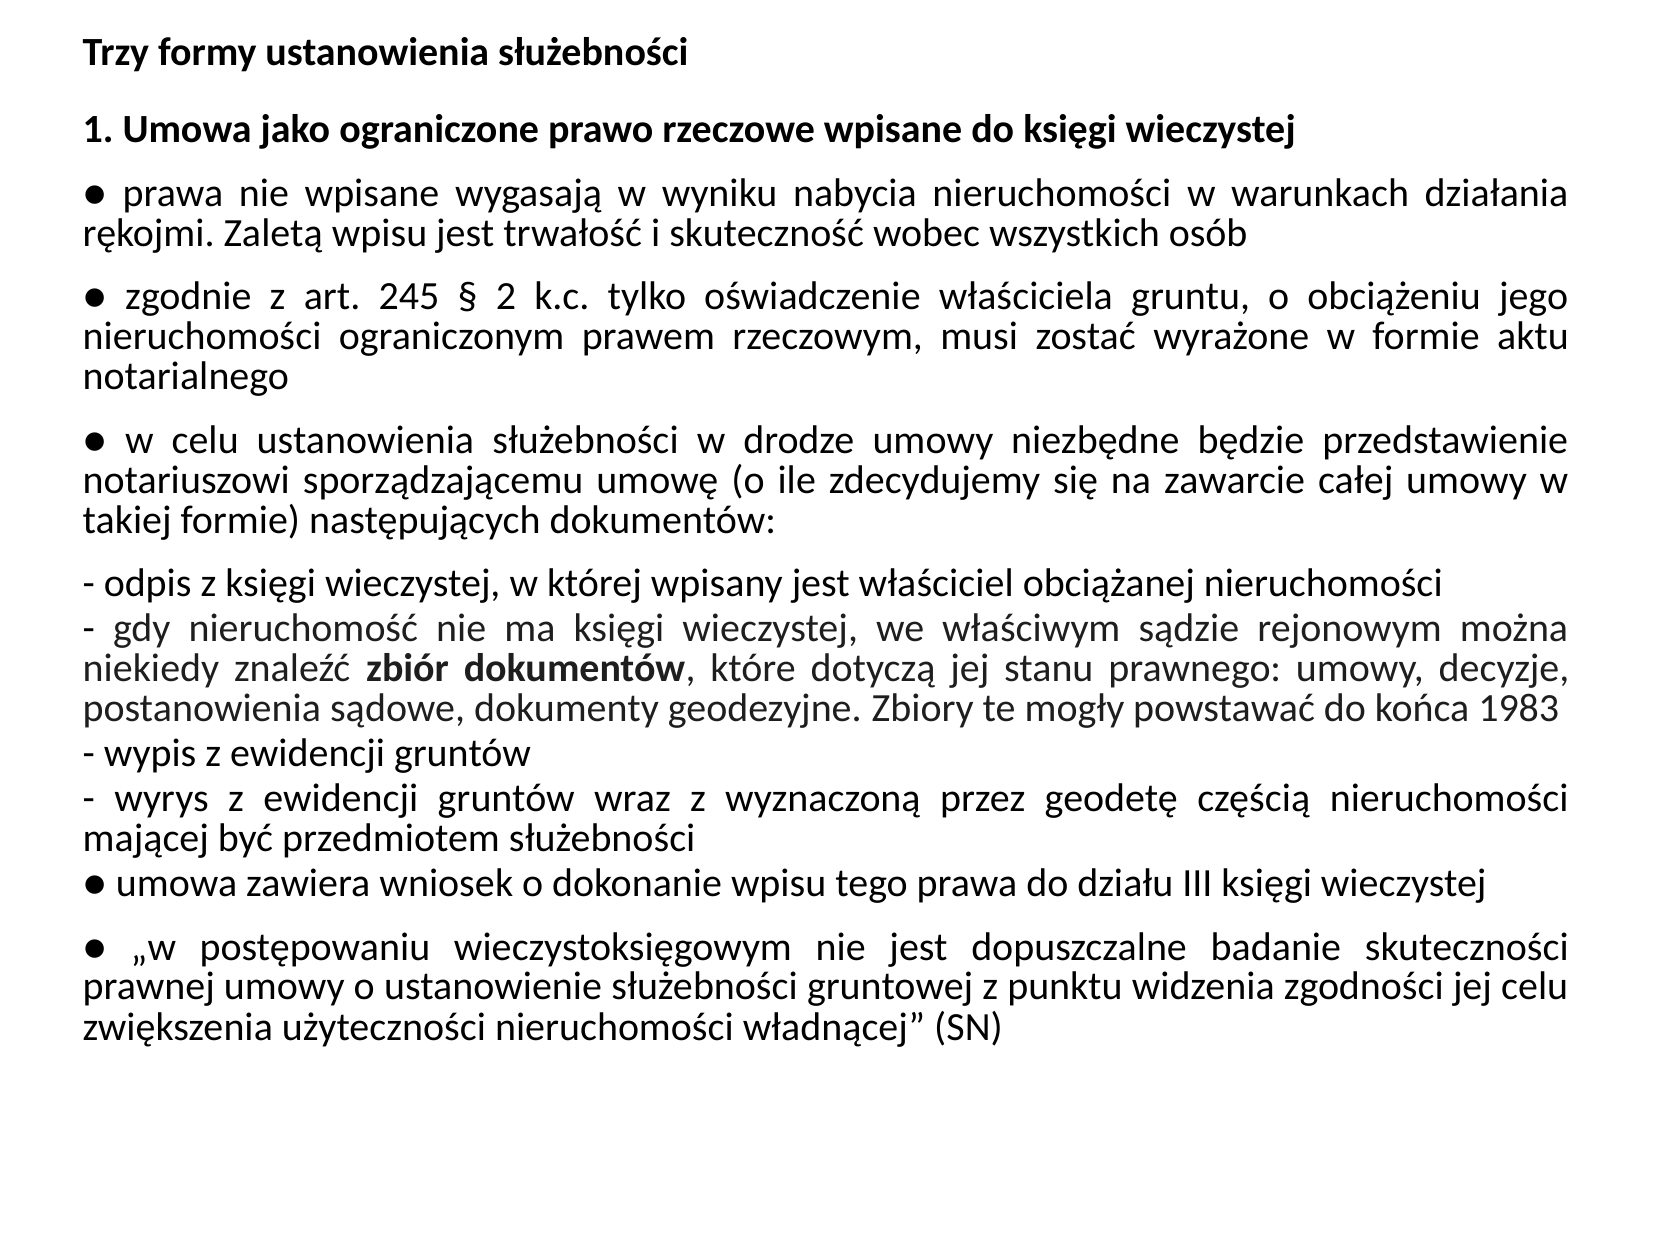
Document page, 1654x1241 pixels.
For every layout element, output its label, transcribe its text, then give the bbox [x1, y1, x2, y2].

list Trzy formy ustanowienia służebności 1. Umowa jako ograniczone prawo rzeczowe wpisane do księgi wieczystej ● prawa nie wpisane wygasają w wyniku nabycia nieruchomości w warunkach działania rękojmi. Zaletą wpisu jest trwałość i skuteczność wobec wszystkich osób ● zgodnie z art. 245 § 2 k.c. tylko oświadczenie właściciela gruntu, o obciążeniu jego nieruchomości ograniczonym prawem rzeczowym, musi zostać wyrażone w formie aktu notarialnego ● w celu ustanowienia służebności w drodze umowy niezbędne będzie przedstawienie notariuszowi sporządzającemu umowę (o ile zdecydujemy się na zawarcie całej umowy w takiej formie) następujących dokumentów: - odpis z księgi wieczystej, w której wpisany jest właściciel obciążanej nieruchomości - gdy nieruchomość nie ma księgi wieczystej, we właściwym sądzie rejonowym można niekiedy znaleźć zbiór dokumentów, które dotyczą jej stanu prawnego: umowy, decyzje, postanowienia sądowe, dokumenty geodezyjne. Zbiory te mogły powstawać do końca 1983 - wypis z ewidencji gruntów - wyrys z ewidencji gruntów wraz z wyznaczoną przez geodetę częścią nieruchomości mającej być przedmiotem służebności ● umowa zawiera wniosek o dokonanie wpisu tego prawa do działu III księgi wieczystej ● „w postępowaniu wieczystoksięgowym nie jest dopuszczalne badanie skuteczności prawnej umowy o ustanowienie służebności gruntowej z punktu widzenia zgodności jej celu zwiększenia użyteczności nieruchomości władnącej” (SN) [82, 35, 1571, 1109]
